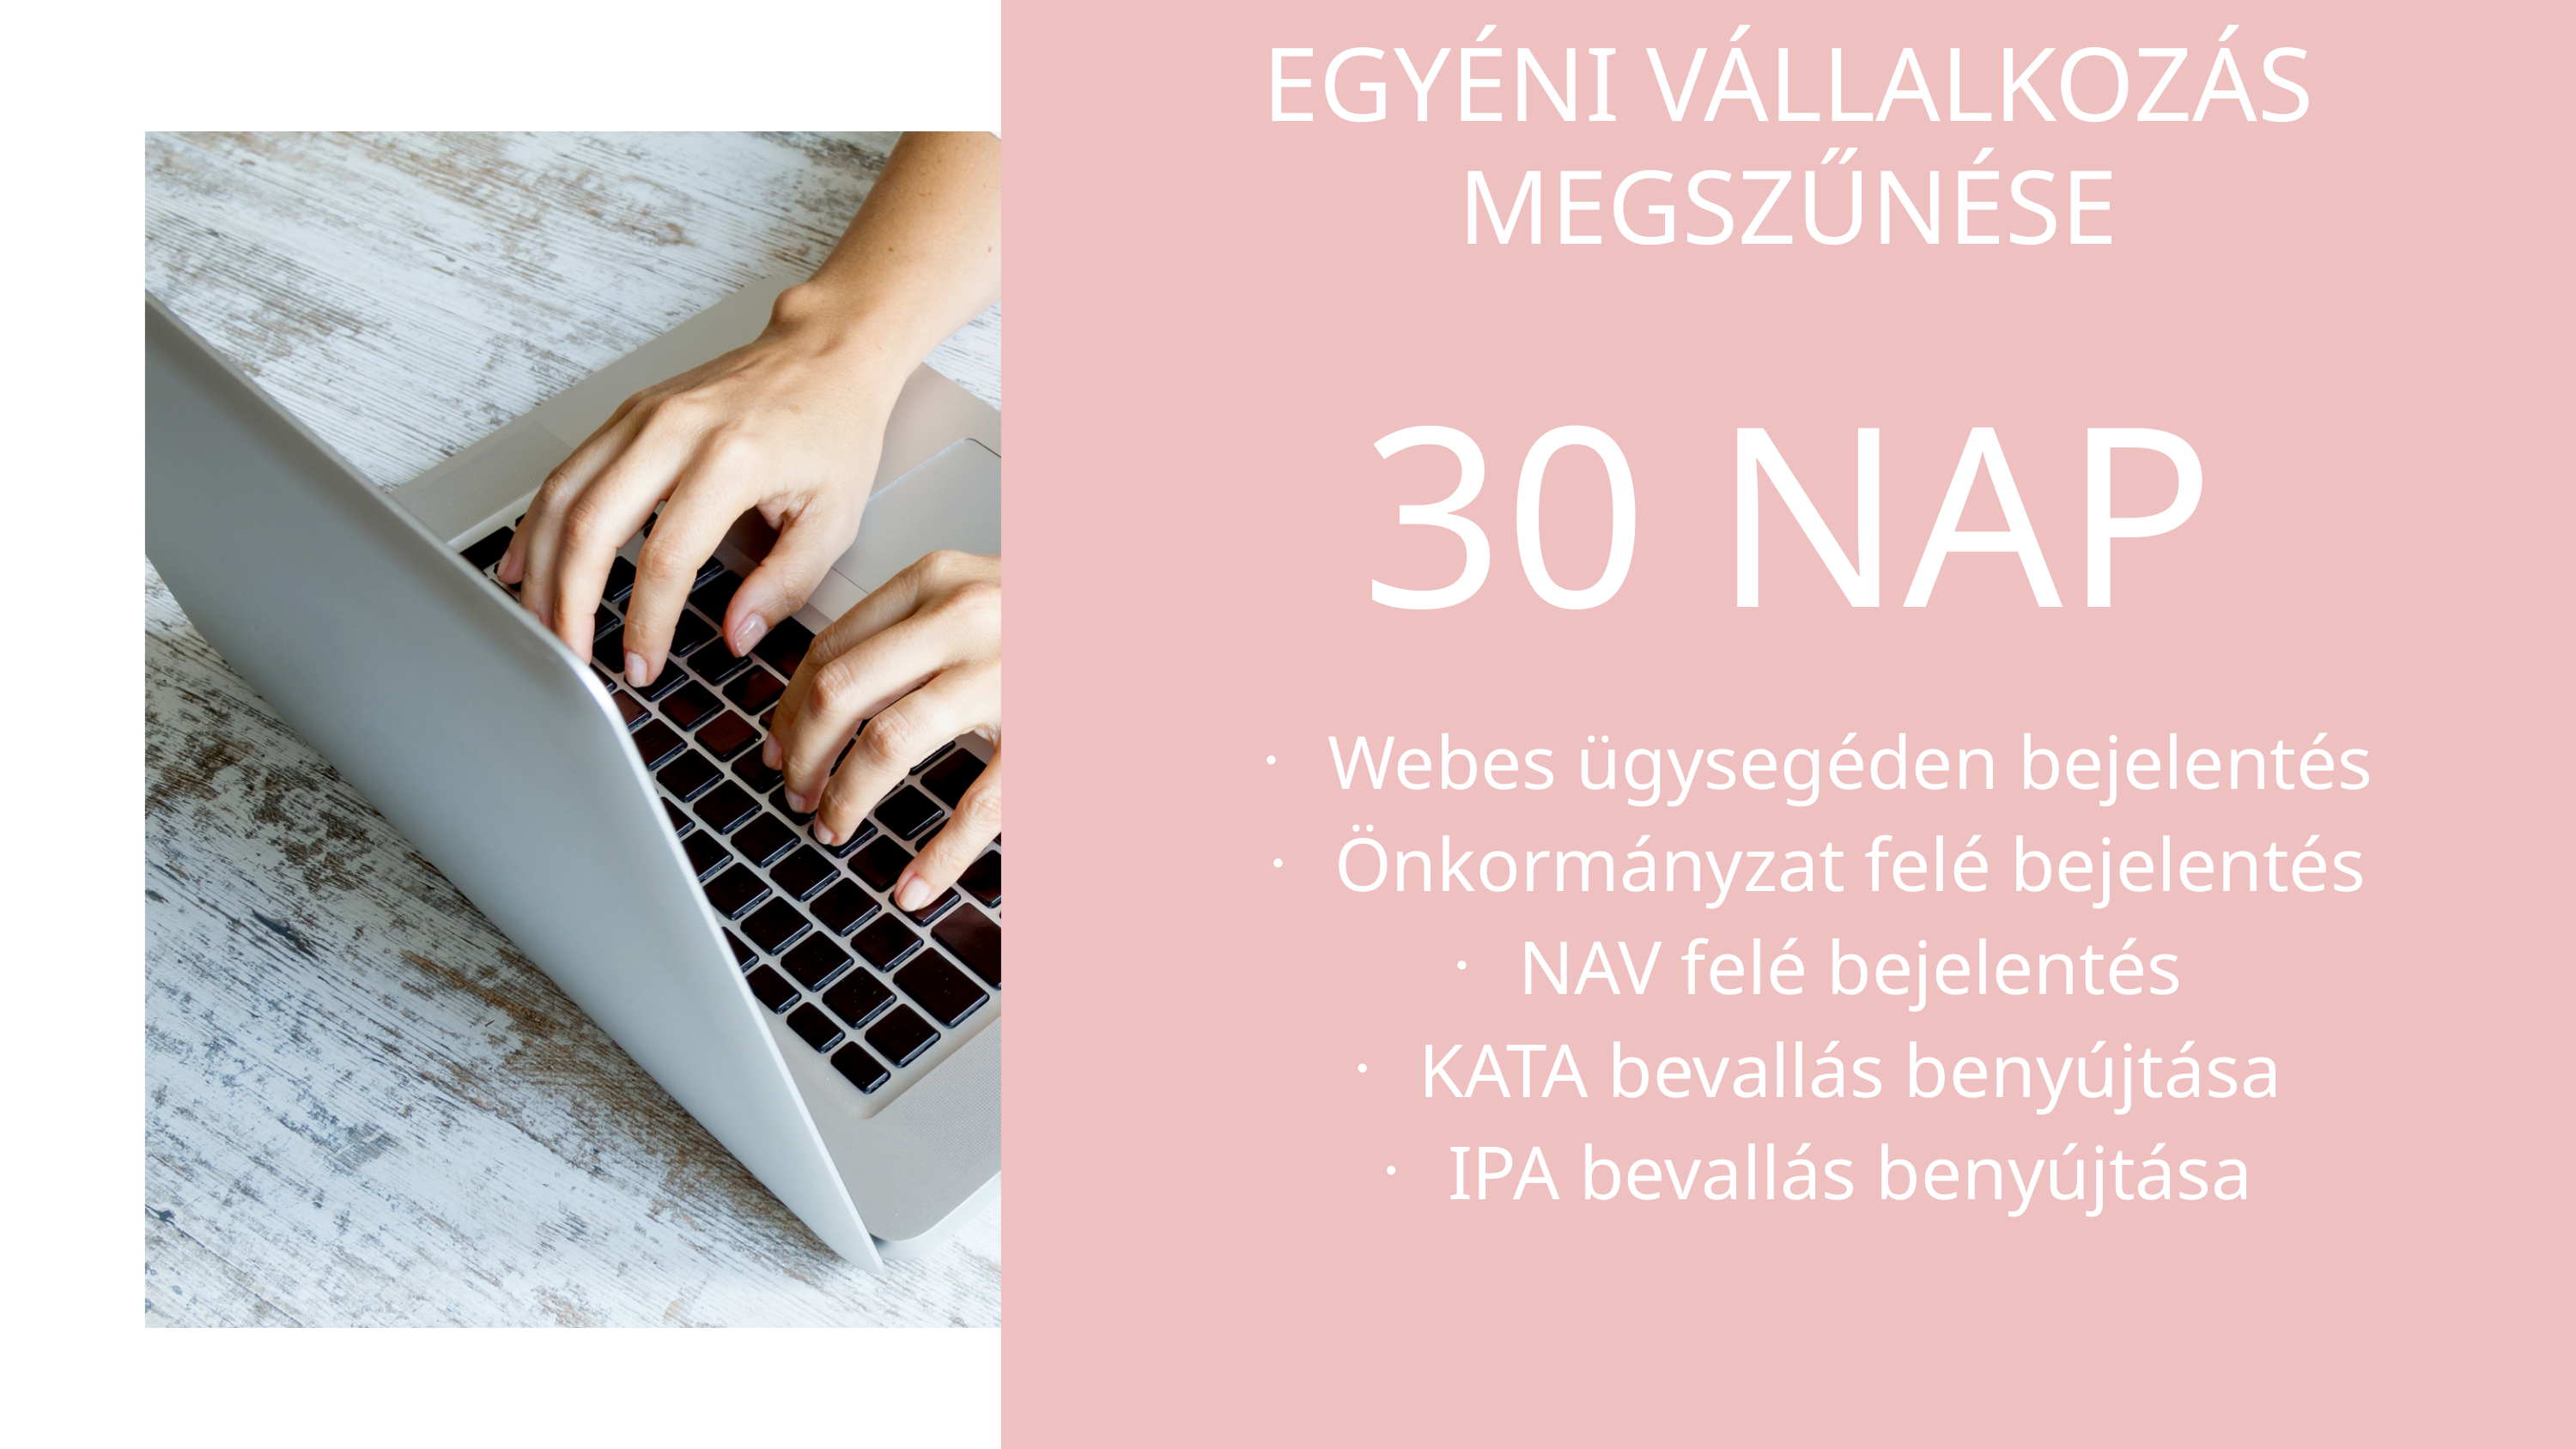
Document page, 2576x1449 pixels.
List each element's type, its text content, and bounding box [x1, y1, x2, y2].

picture [144, 131, 1000, 1328]
text_box EGYÉNI VÁLLALKOZÁS MEGSZŰNÉSE [1136, 20, 2441, 265]
text_box Webes ügysegéden bejelentés Önkormányzat felé bejelentés NAV felé bejelentés KATA bevallás benyújtása IPA bevallás benyújtása [1136, 700, 2441, 1215]
text_box [1000, 0, 2576, 1449]
text_box 30 NAP [1136, 357, 2441, 658]
